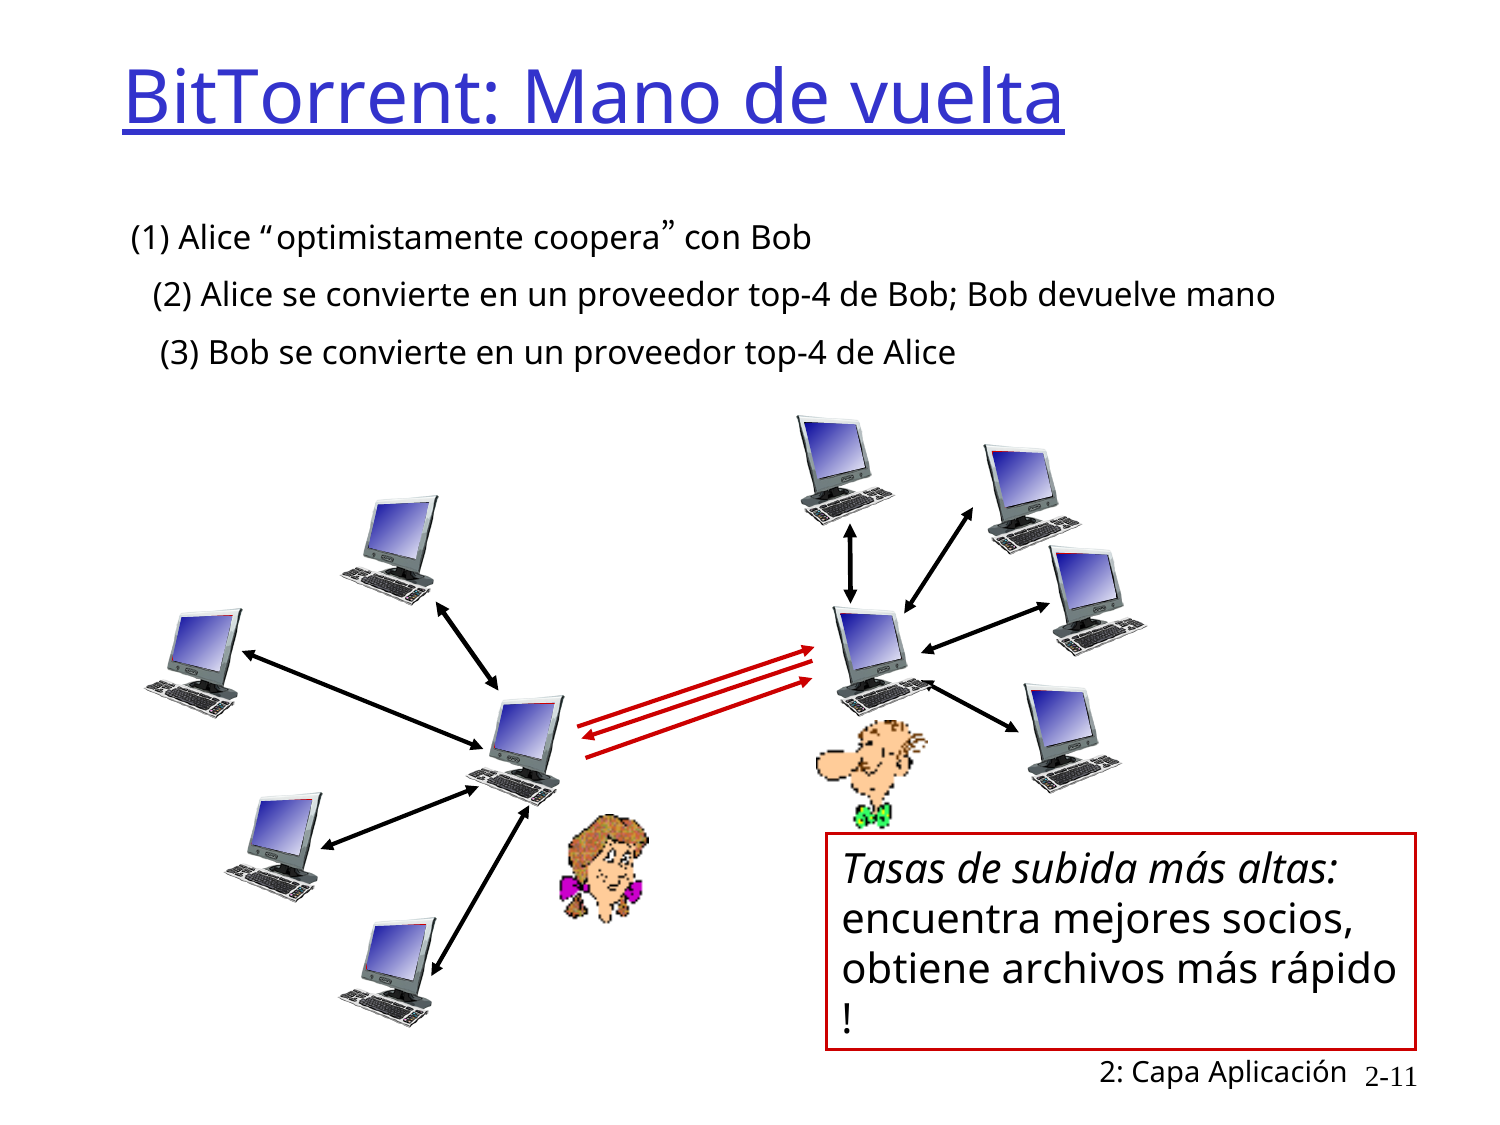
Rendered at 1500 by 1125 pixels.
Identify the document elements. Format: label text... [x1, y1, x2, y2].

text_box [365, 923, 427, 981]
picture [199, 787, 325, 911]
picture [793, 410, 919, 534]
text_box [991, 450, 1053, 508]
text_box (1) Alice “optimistamente coopera” con Bob [130, 216, 813, 257]
picture [315, 490, 441, 615]
picture [980, 439, 1171, 665]
text_box Tasas de subida más altas: encuentra mejores socios, obtiene archivos más rápido ! [826, 833, 1416, 1050]
text_box [368, 502, 430, 559]
text_box [493, 702, 555, 760]
text_box [804, 422, 866, 479]
picture [119, 603, 245, 727]
picture [313, 912, 439, 1036]
text_box [171, 615, 233, 672]
text_box [251, 799, 313, 856]
picture [816, 601, 955, 834]
title BitTorrent: Mano de vuelta [79, 0, 1355, 188]
text_box [840, 613, 902, 670]
text_box [1031, 690, 1093, 747]
picture [441, 690, 649, 928]
text_box (3) Bob se convierte en un proveedor top-4 de Alice [160, 331, 958, 372]
text_box (2) Alice se convierte en un proveedor top-4 de Bob; Bob devuelve mano [152, 272, 1278, 313]
picture [1020, 678, 1146, 802]
text_box [1058, 554, 1117, 610]
